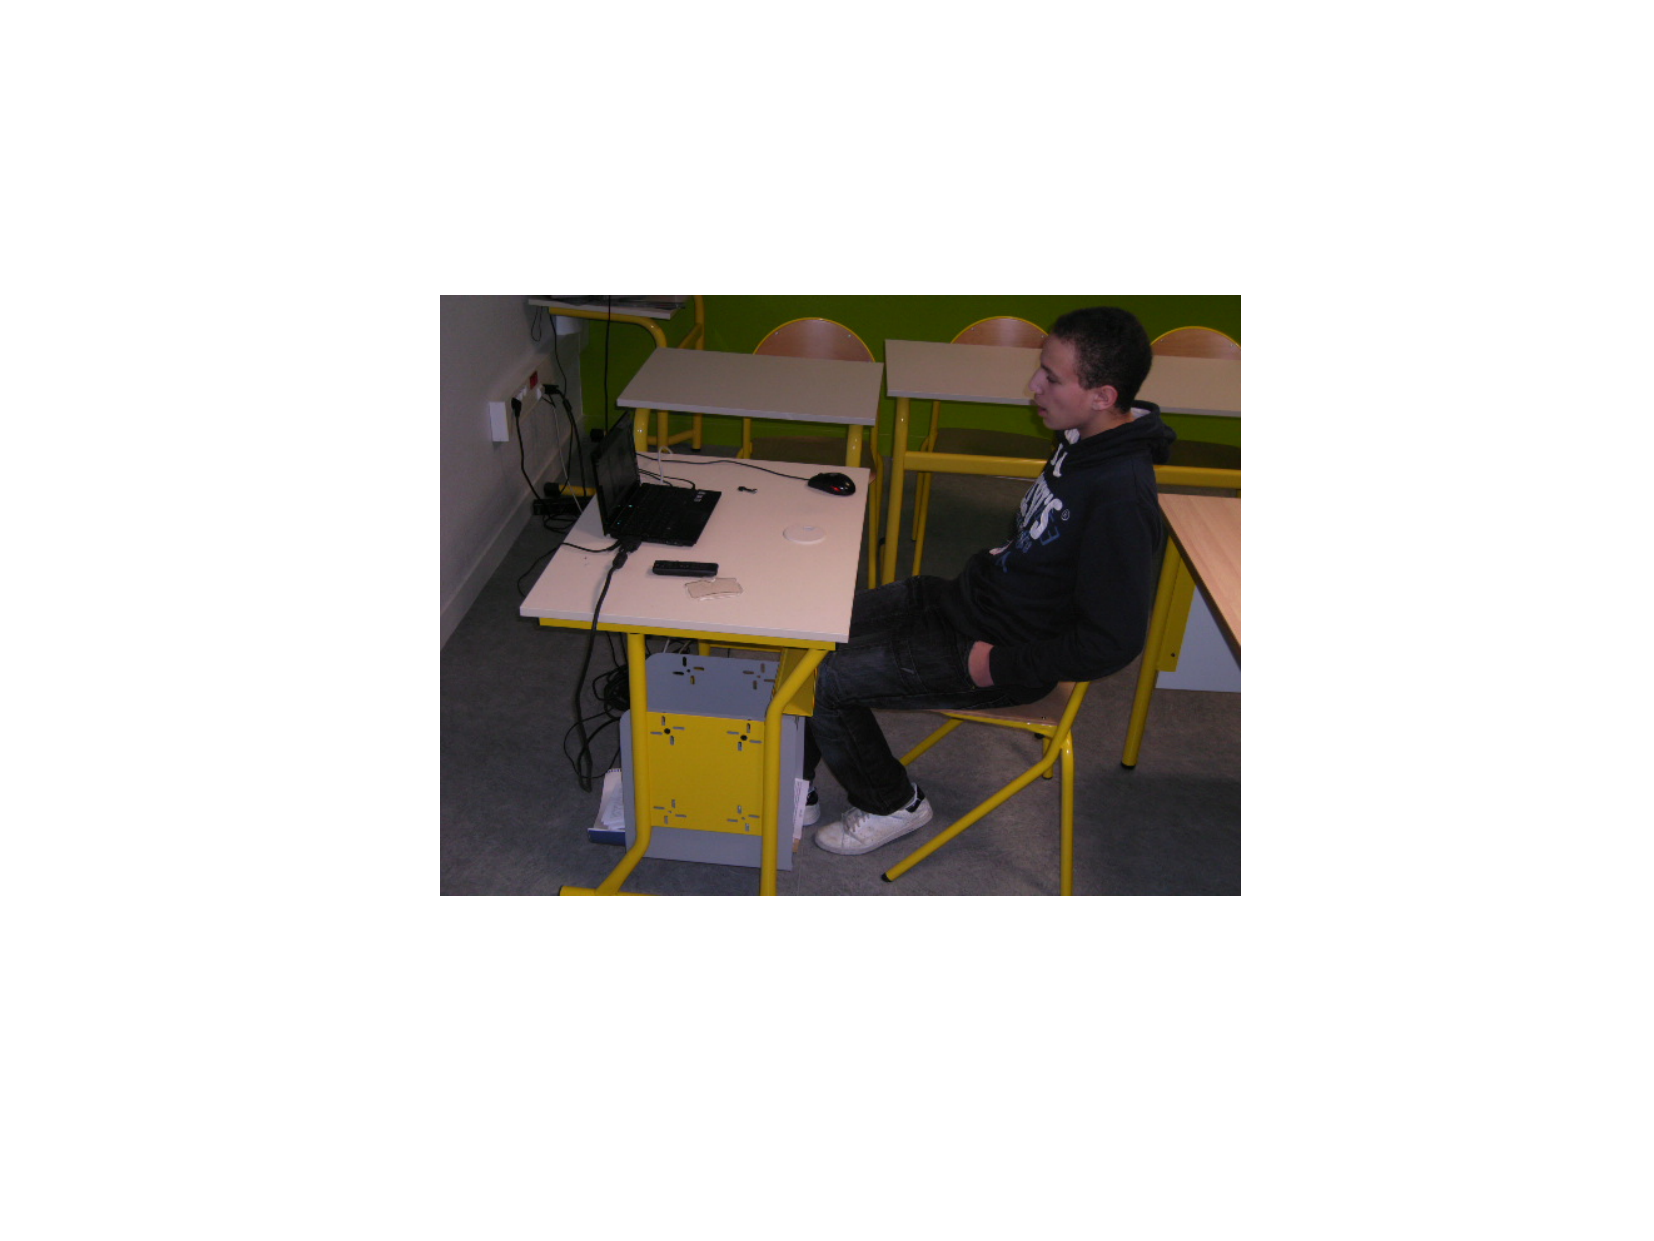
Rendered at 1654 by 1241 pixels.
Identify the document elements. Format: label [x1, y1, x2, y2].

picture [440, 295, 1241, 896]
